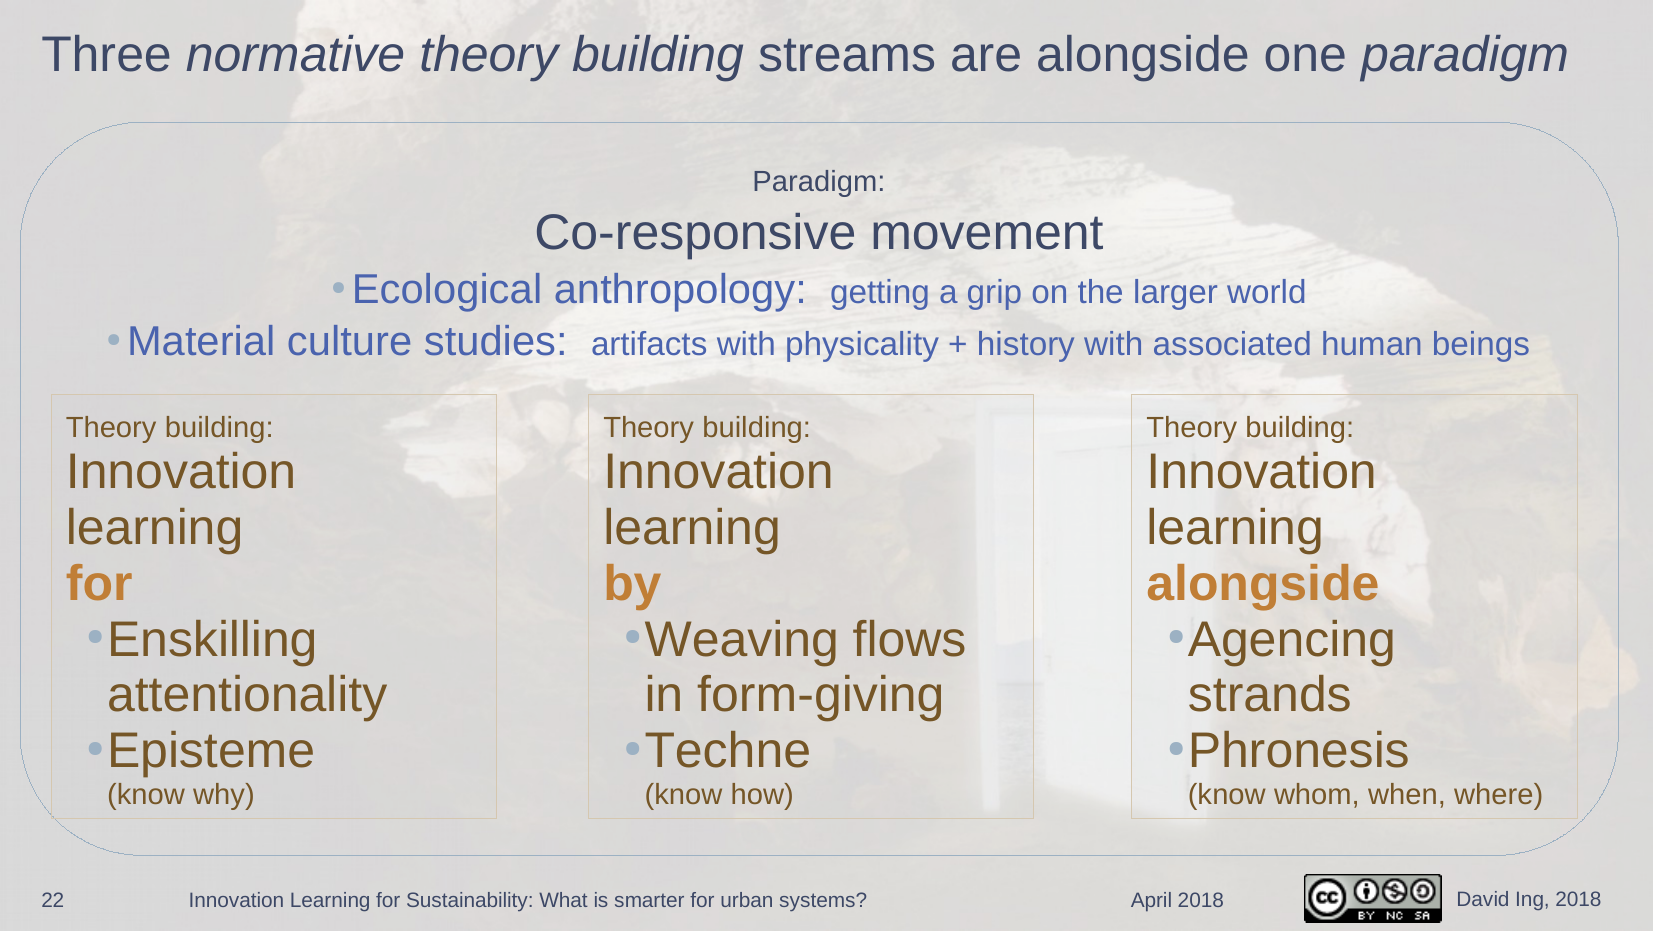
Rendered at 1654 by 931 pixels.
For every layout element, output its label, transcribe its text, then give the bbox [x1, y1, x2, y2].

picture [1304, 874, 1442, 923]
text_box Paradigm: Co-responsive movement Ecological anthropology: getting a grip on the larger world Material culture studies: artifacts with physicality + history with associated human beings [20, 122, 1619, 856]
text_box Theory building: Innovation learning by Weaving flows in form-giving Techne (know how) [588, 394, 1034, 819]
title Three normative theory building streams are alongside one paradigm [41, 30, 1613, 126]
text_box Theory building: Innovation learning for Enskilling attentionality Episteme (know why) [51, 394, 497, 819]
text_box Value-elevating co-creation Providers and customer mutually experience, and then improve [0, 0, 1653, 931]
text_box Theory building: Innovation learning alongside Agencing strands Phronesis (know whom, when, where) [1131, 394, 1578, 819]
